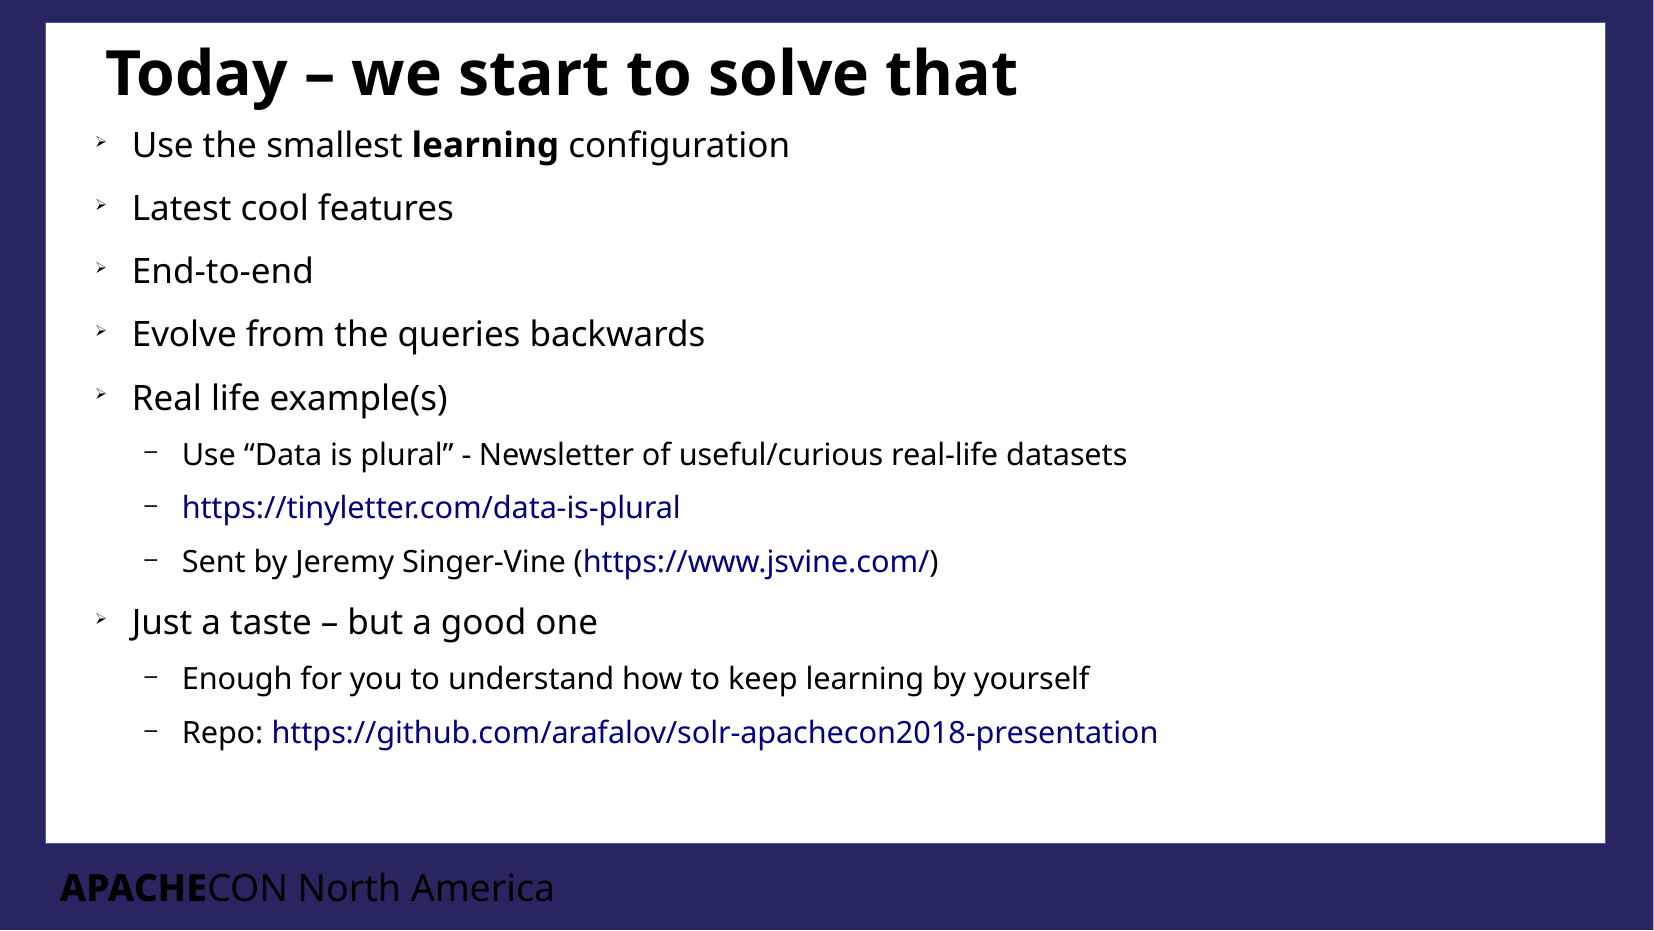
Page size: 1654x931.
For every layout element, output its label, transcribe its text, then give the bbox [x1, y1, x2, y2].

list Use the smallest learning configuration Latest cool features End-to-end Evolve from the queries backwards Real life example(s) Use “Data is plural” - Newsletter of useful/curious real-life datasets https://tinyletter.com/data-is-plural Sent by Jeremy Singer-Vine (https://www.jsvine.com/) Just a taste – but a good one Enough for you to understand how to keep learning by yourself Repo: https://github.com/arafalov/solr-apachecon2018-presentation [82, 120, 1571, 757]
title Today – we start to solve that [105, 32, 1546, 110]
